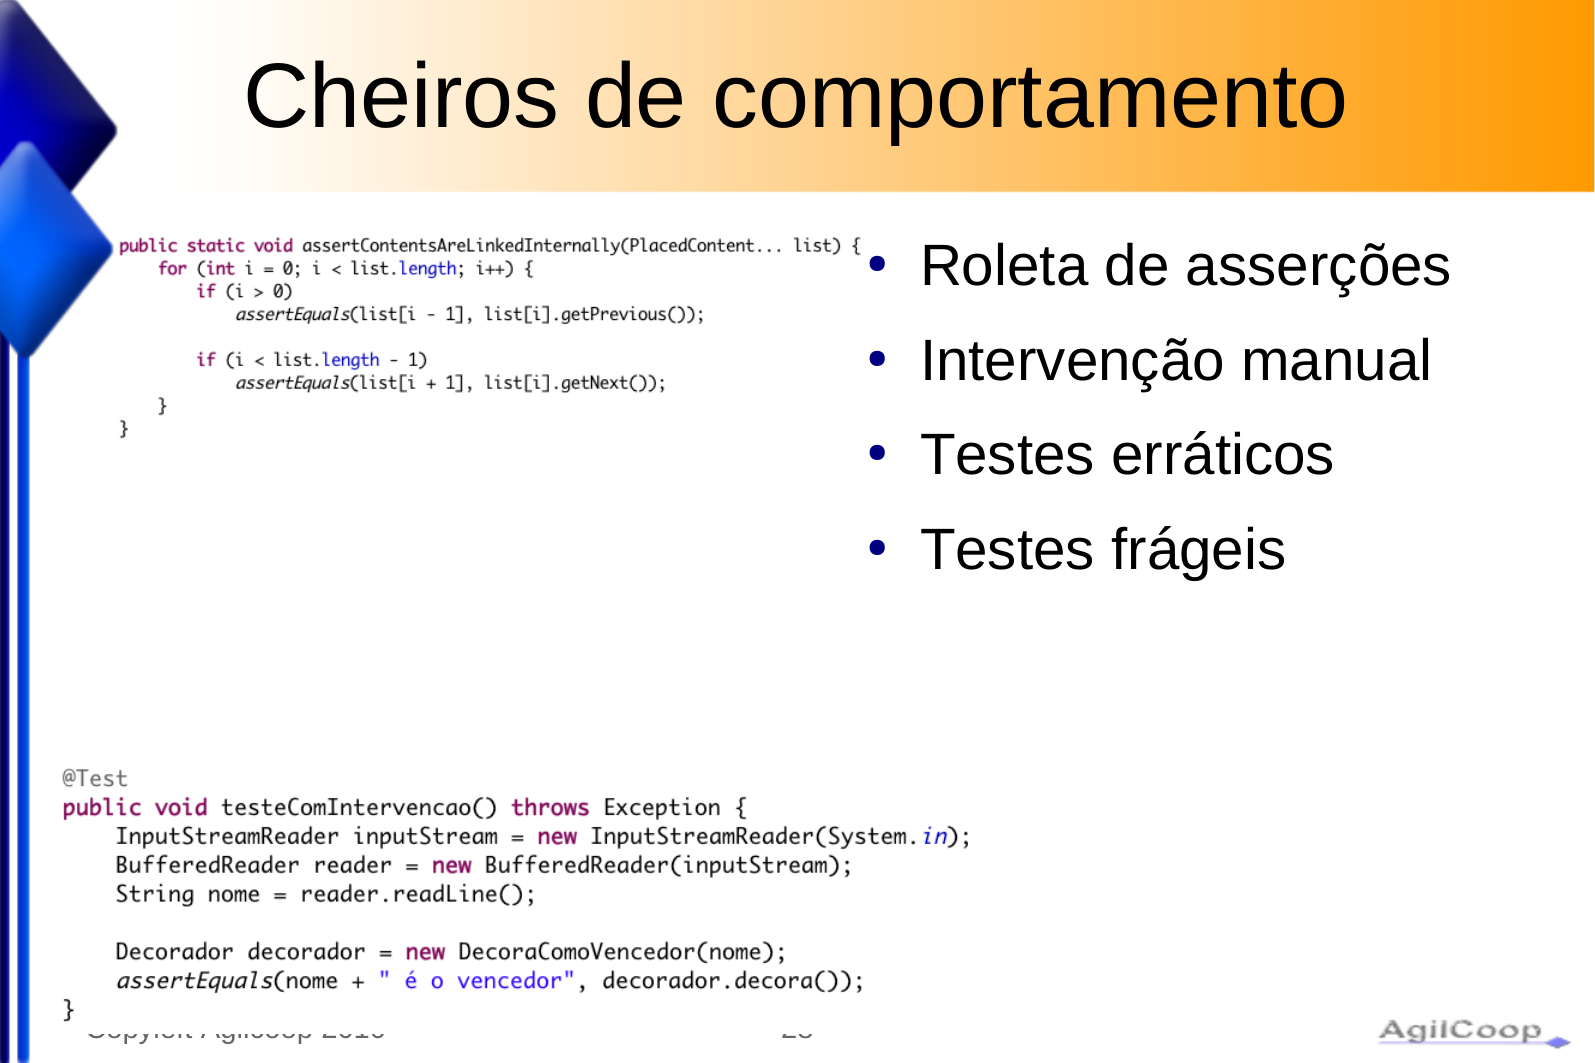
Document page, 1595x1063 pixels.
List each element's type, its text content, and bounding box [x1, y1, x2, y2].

picture [0, 0, 1595, 1063]
list Roleta de asserções Intervenção manual Testes erráticos Testes frágeis [849, 232, 1550, 947]
title Cheiros de comportamento [79, 6, 1515, 185]
